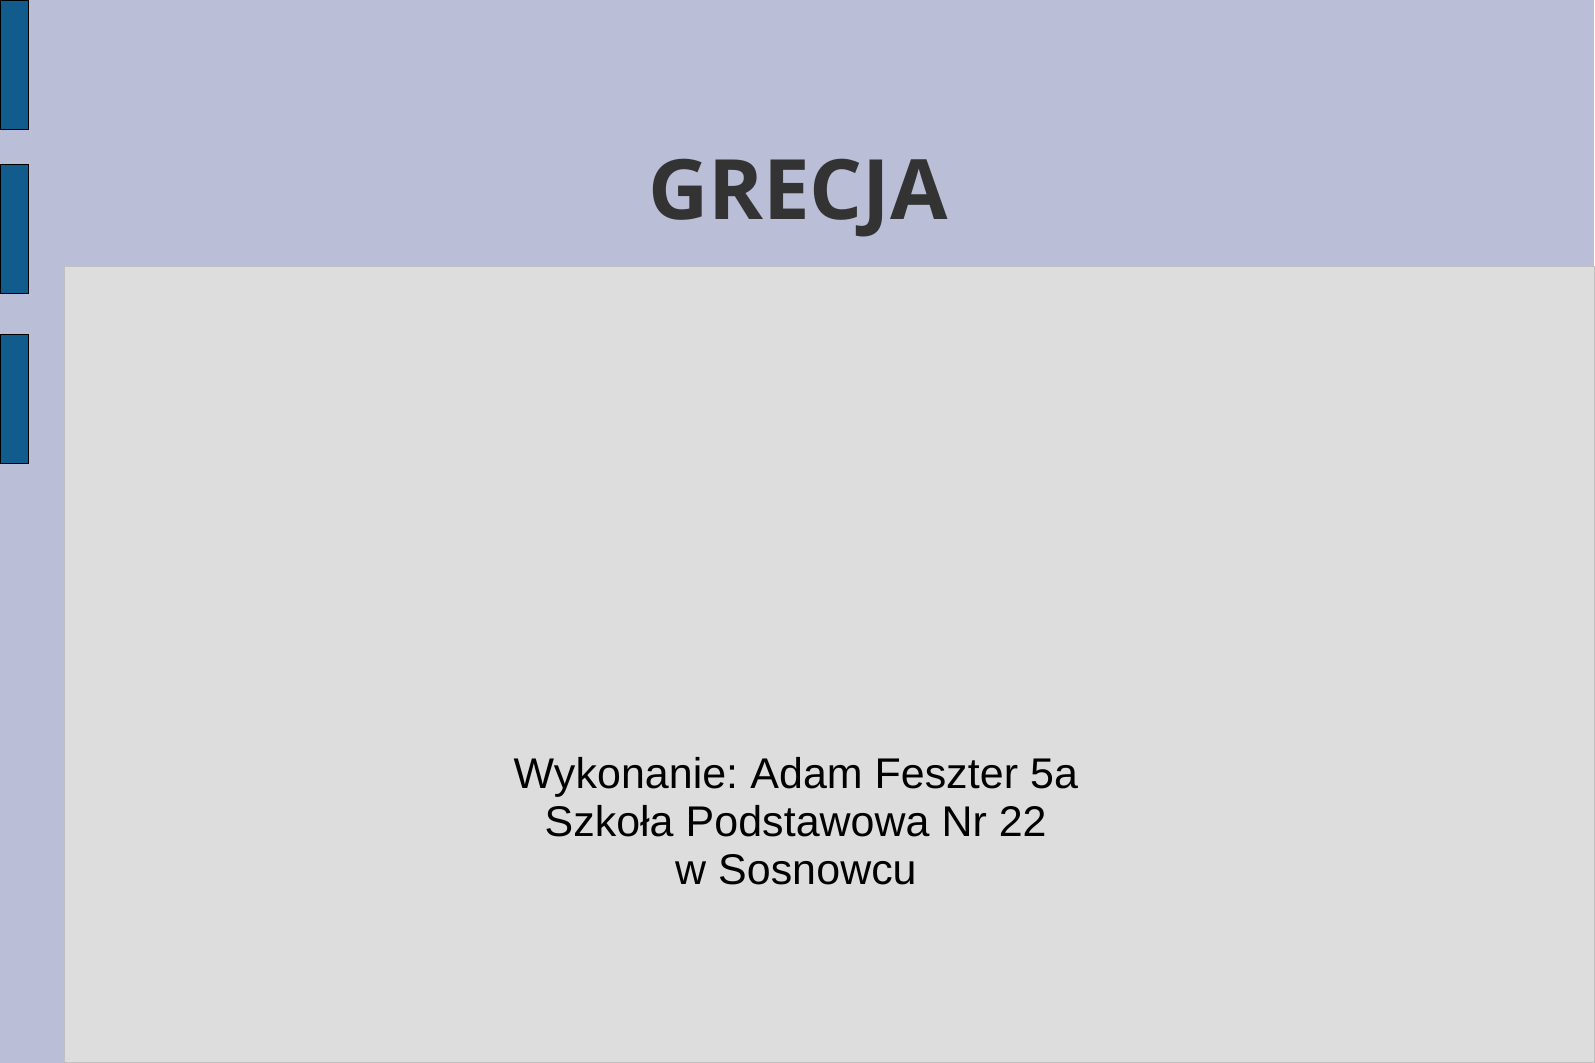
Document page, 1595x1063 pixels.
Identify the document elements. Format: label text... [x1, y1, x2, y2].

title GRECJA [117, 11, 1479, 364]
subtitle Wykonanie: Adam Feszter 5a Szkoła Podstawowa Nr 22 w Sosnowcu [130, 268, 1462, 942]
